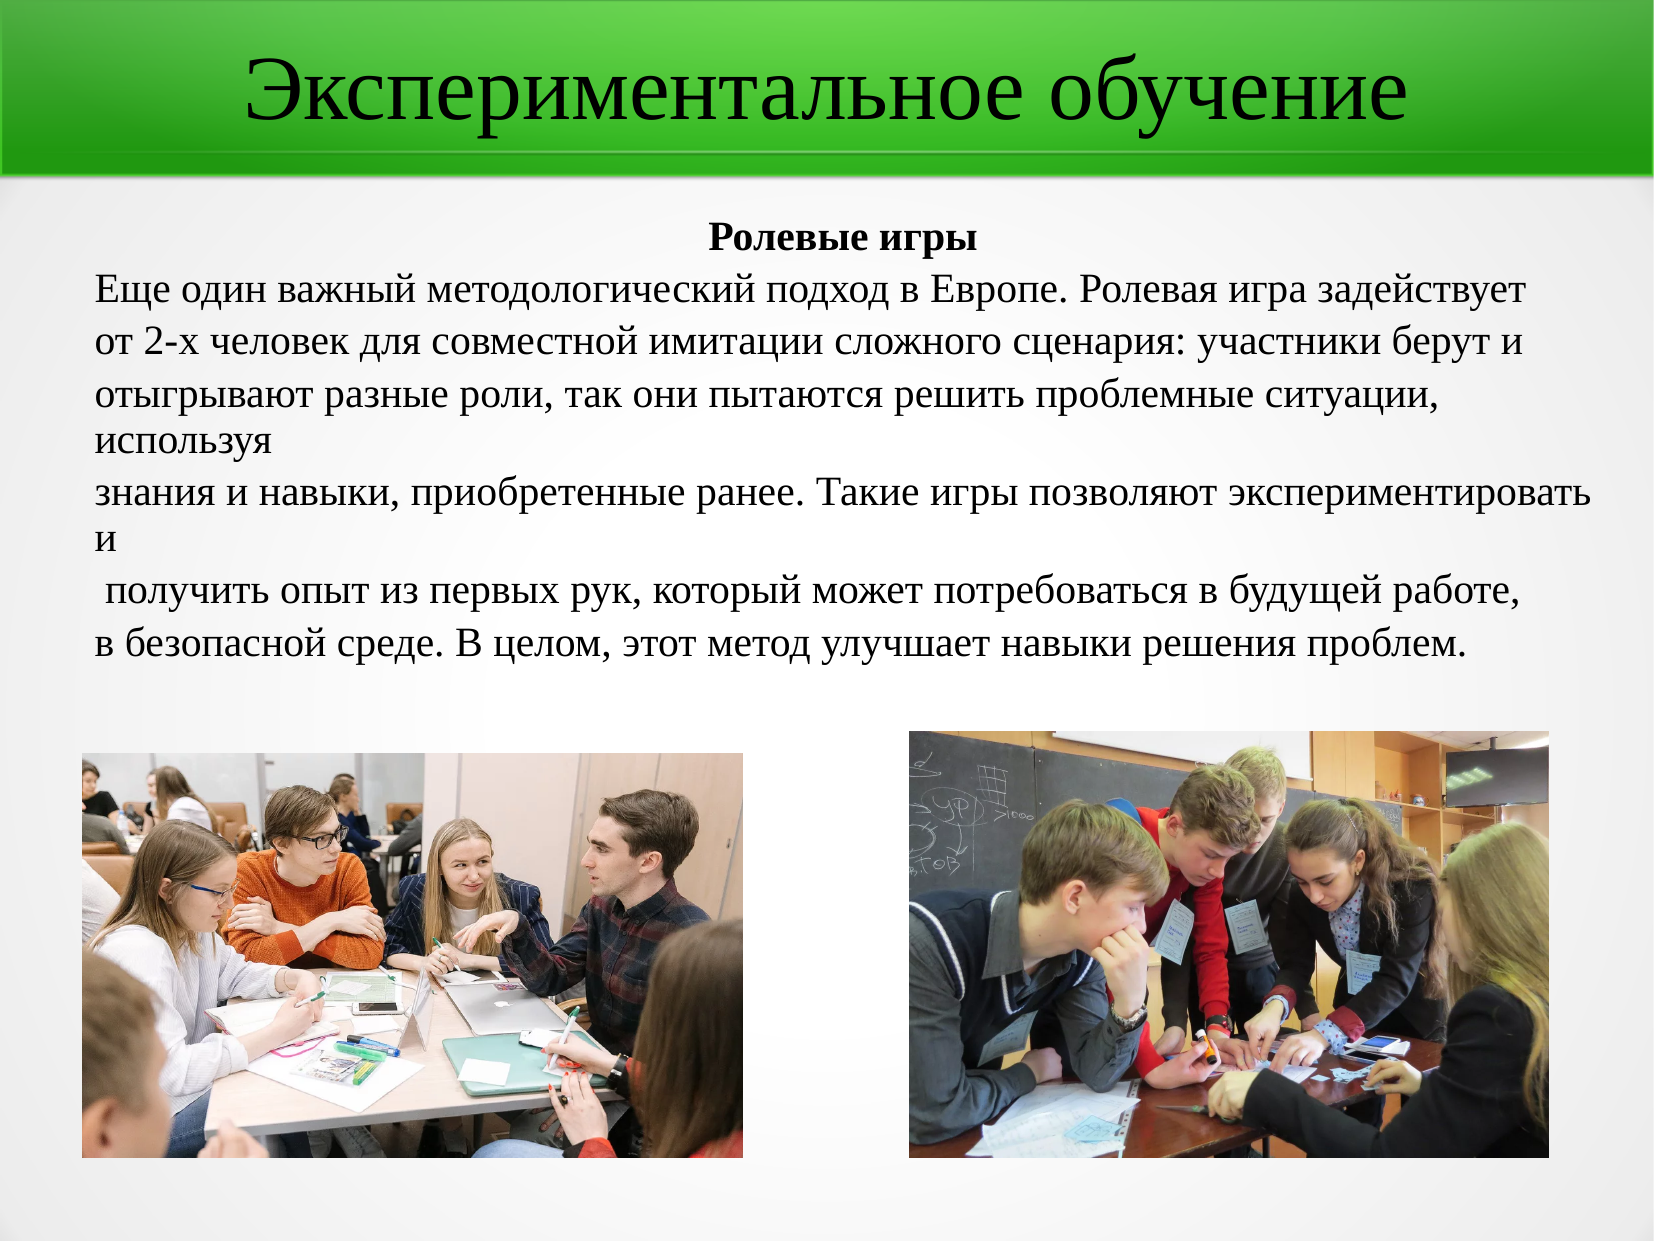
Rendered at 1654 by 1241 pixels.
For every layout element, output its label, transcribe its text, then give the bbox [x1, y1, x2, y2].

picture [909, 731, 1549, 1158]
picture [82, 753, 743, 1158]
text_box Ролевые игры Еще один важный методологический подход в Европе. Ролевая игра задействует от 2-х человек для совместной имитации сложного сценария: участники берут и отыгрывают разные роли, так они пытаются решить проблемные ситуации, используя знания и навыки, приобретенные ранее. Такие игры позволяют экспериментировать и получить опыт из первых рук, который может потребоваться в будущей работе, в безопасной среде. В целом, этот метод улучшает навыки решения проблем. [79, 153, 1610, 1004]
title Экспериментальное обучение [82, 11, 1571, 153]
